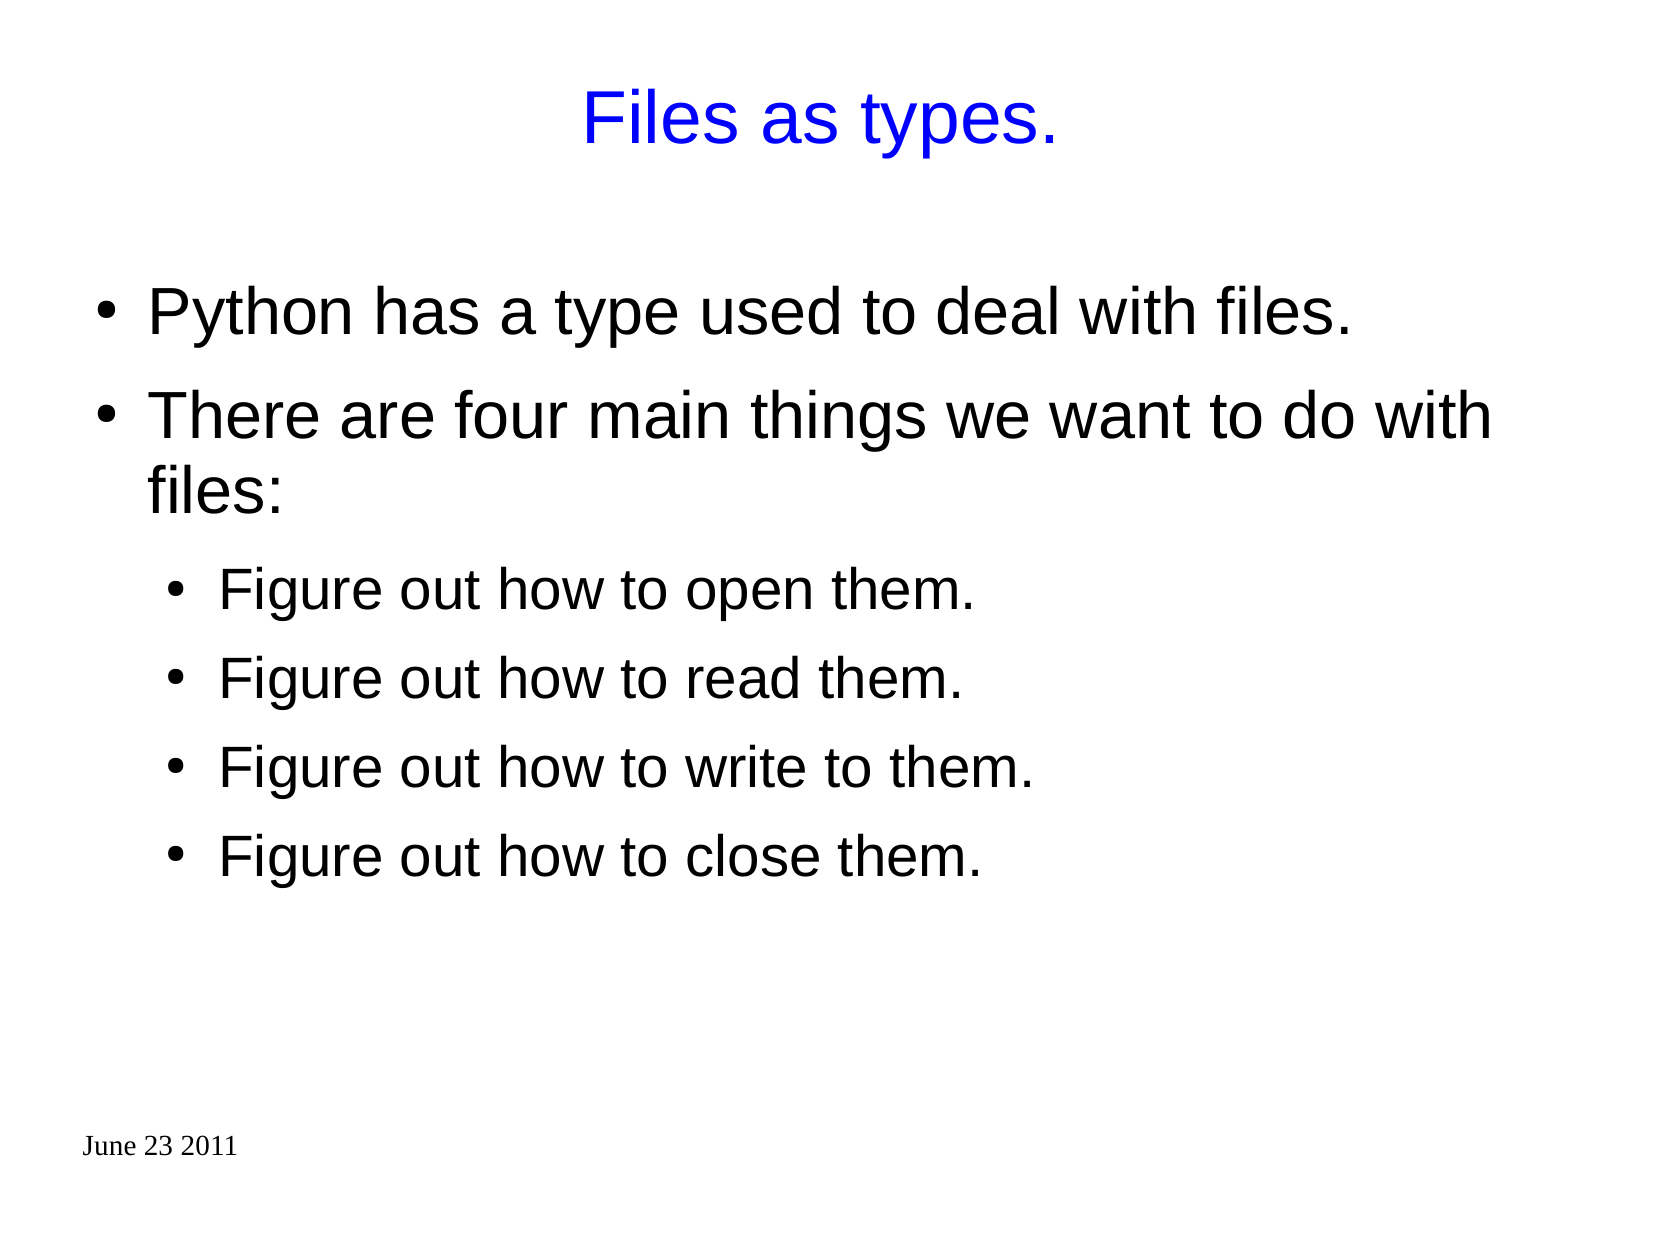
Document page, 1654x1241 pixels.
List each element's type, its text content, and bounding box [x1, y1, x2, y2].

title Files as types. [76, 58, 1565, 178]
list Python has a type used to deal with files. There are four main things we want to do with files: Figure out how to open them. Figure out how to read them. Figure out how to write to them. Figure out how to close them. [76, 274, 1565, 1093]
